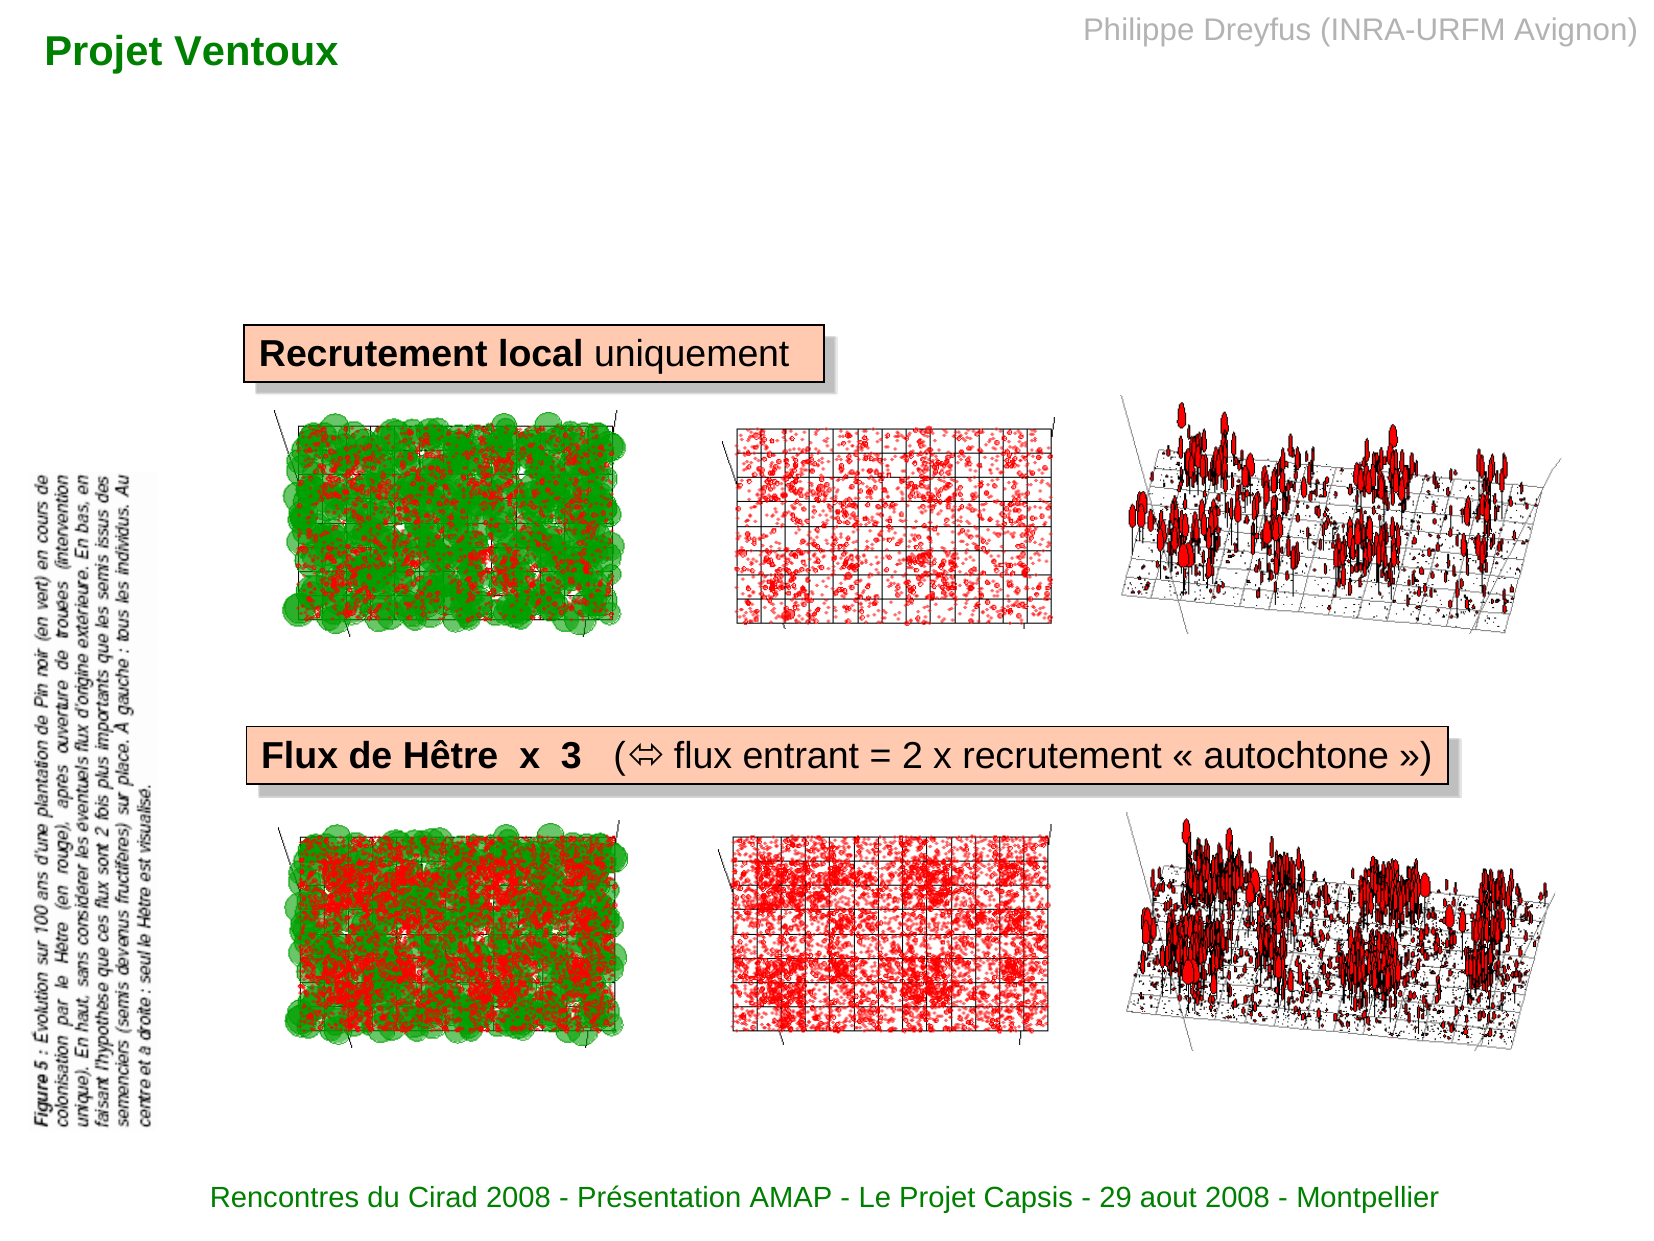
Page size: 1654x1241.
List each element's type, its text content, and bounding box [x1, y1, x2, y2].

picture [273, 410, 635, 637]
picture [718, 824, 1062, 1045]
text_box Projet Ventoux [29, 19, 473, 89]
picture [29, 472, 157, 1131]
text_box Philippe Dreyfus (INRA-URFM Avignon) [974, 5, 1654, 60]
text_box Flux de Hêtre x 3 ( flux entrant = 2 x recrutement « autochtone ») [246, 726, 1449, 785]
picture [722, 417, 1058, 629]
picture [1112, 395, 1562, 634]
text_box Recrutement local uniquement [244, 324, 824, 383]
picture [278, 820, 630, 1048]
picture [1118, 812, 1556, 1051]
